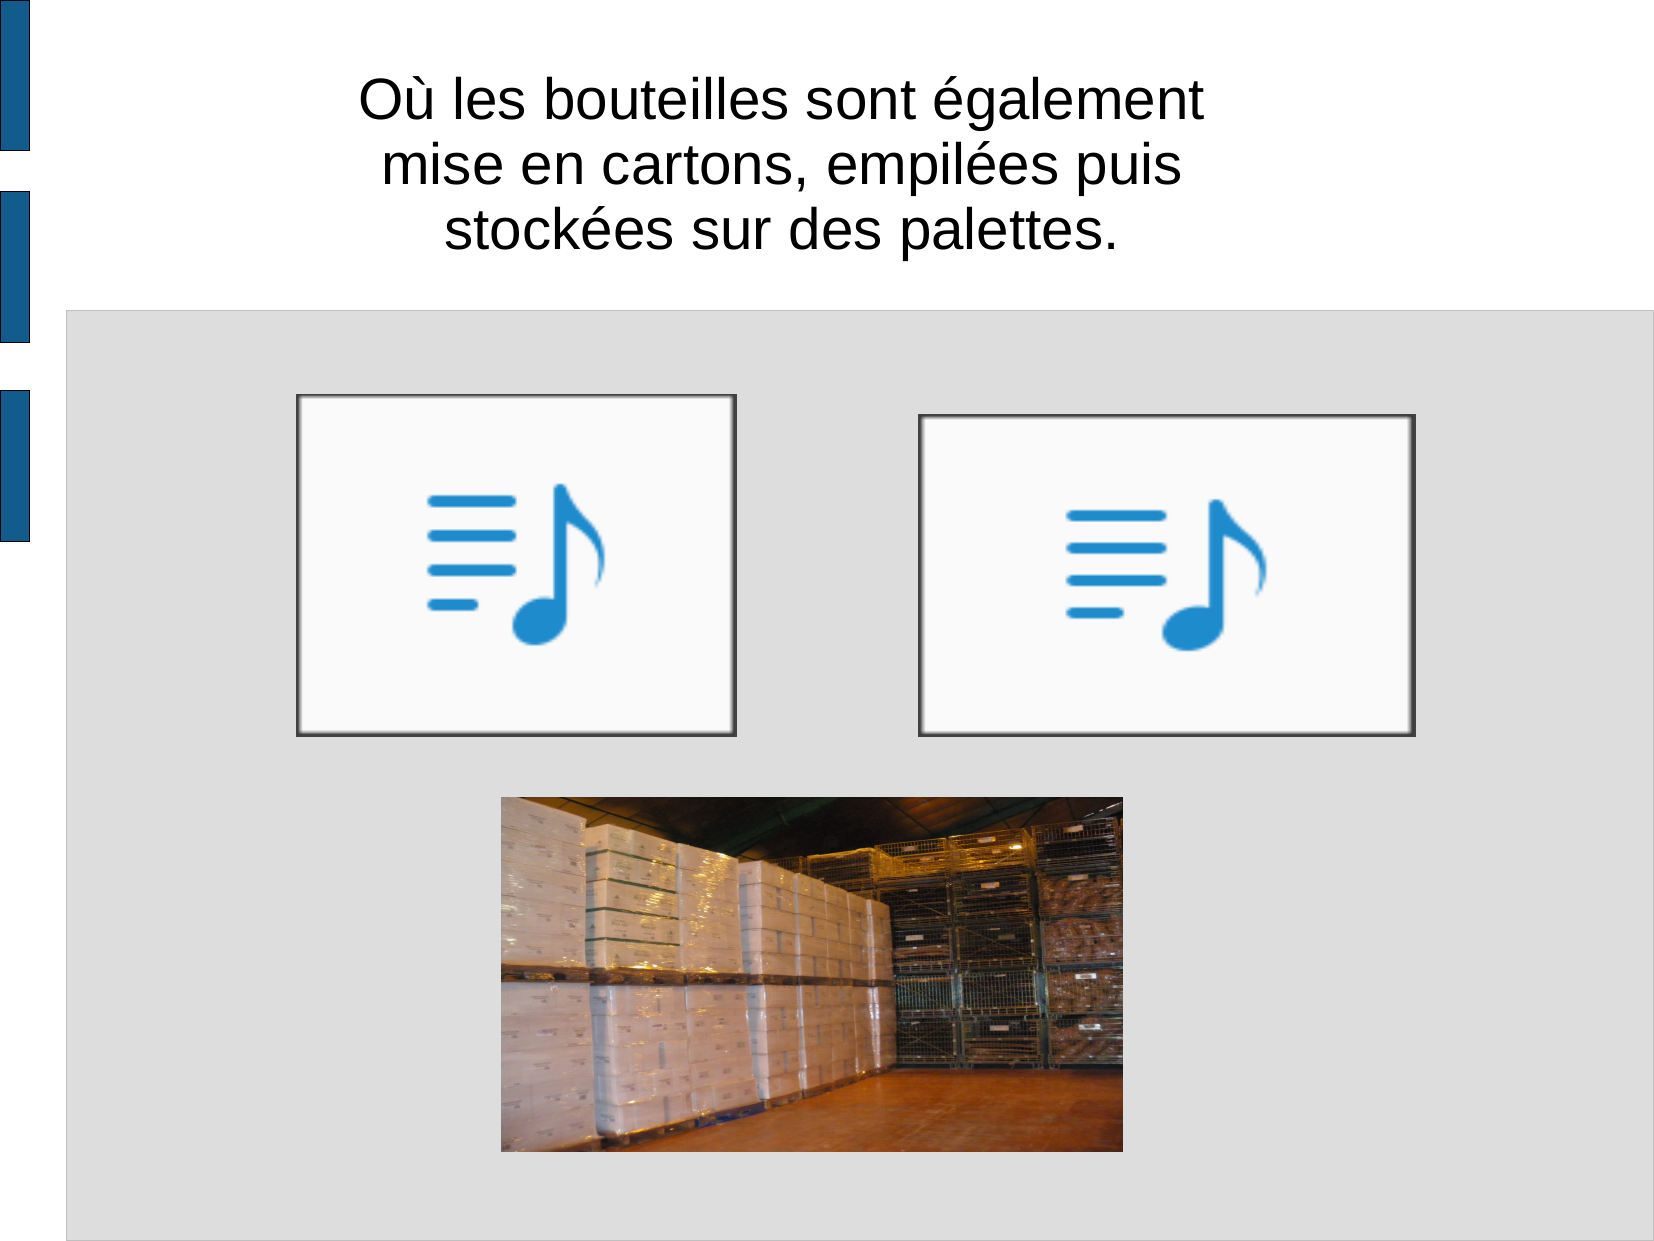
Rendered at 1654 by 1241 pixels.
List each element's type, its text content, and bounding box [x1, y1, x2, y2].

text_box [295, 392, 739, 739]
text_box Où les bouteilles sont également mise en cartons, empilées puis stockées sur des palettes. [295, 59, 1270, 269]
picture [501, 797, 1123, 1152]
text_box [917, 413, 1418, 739]
